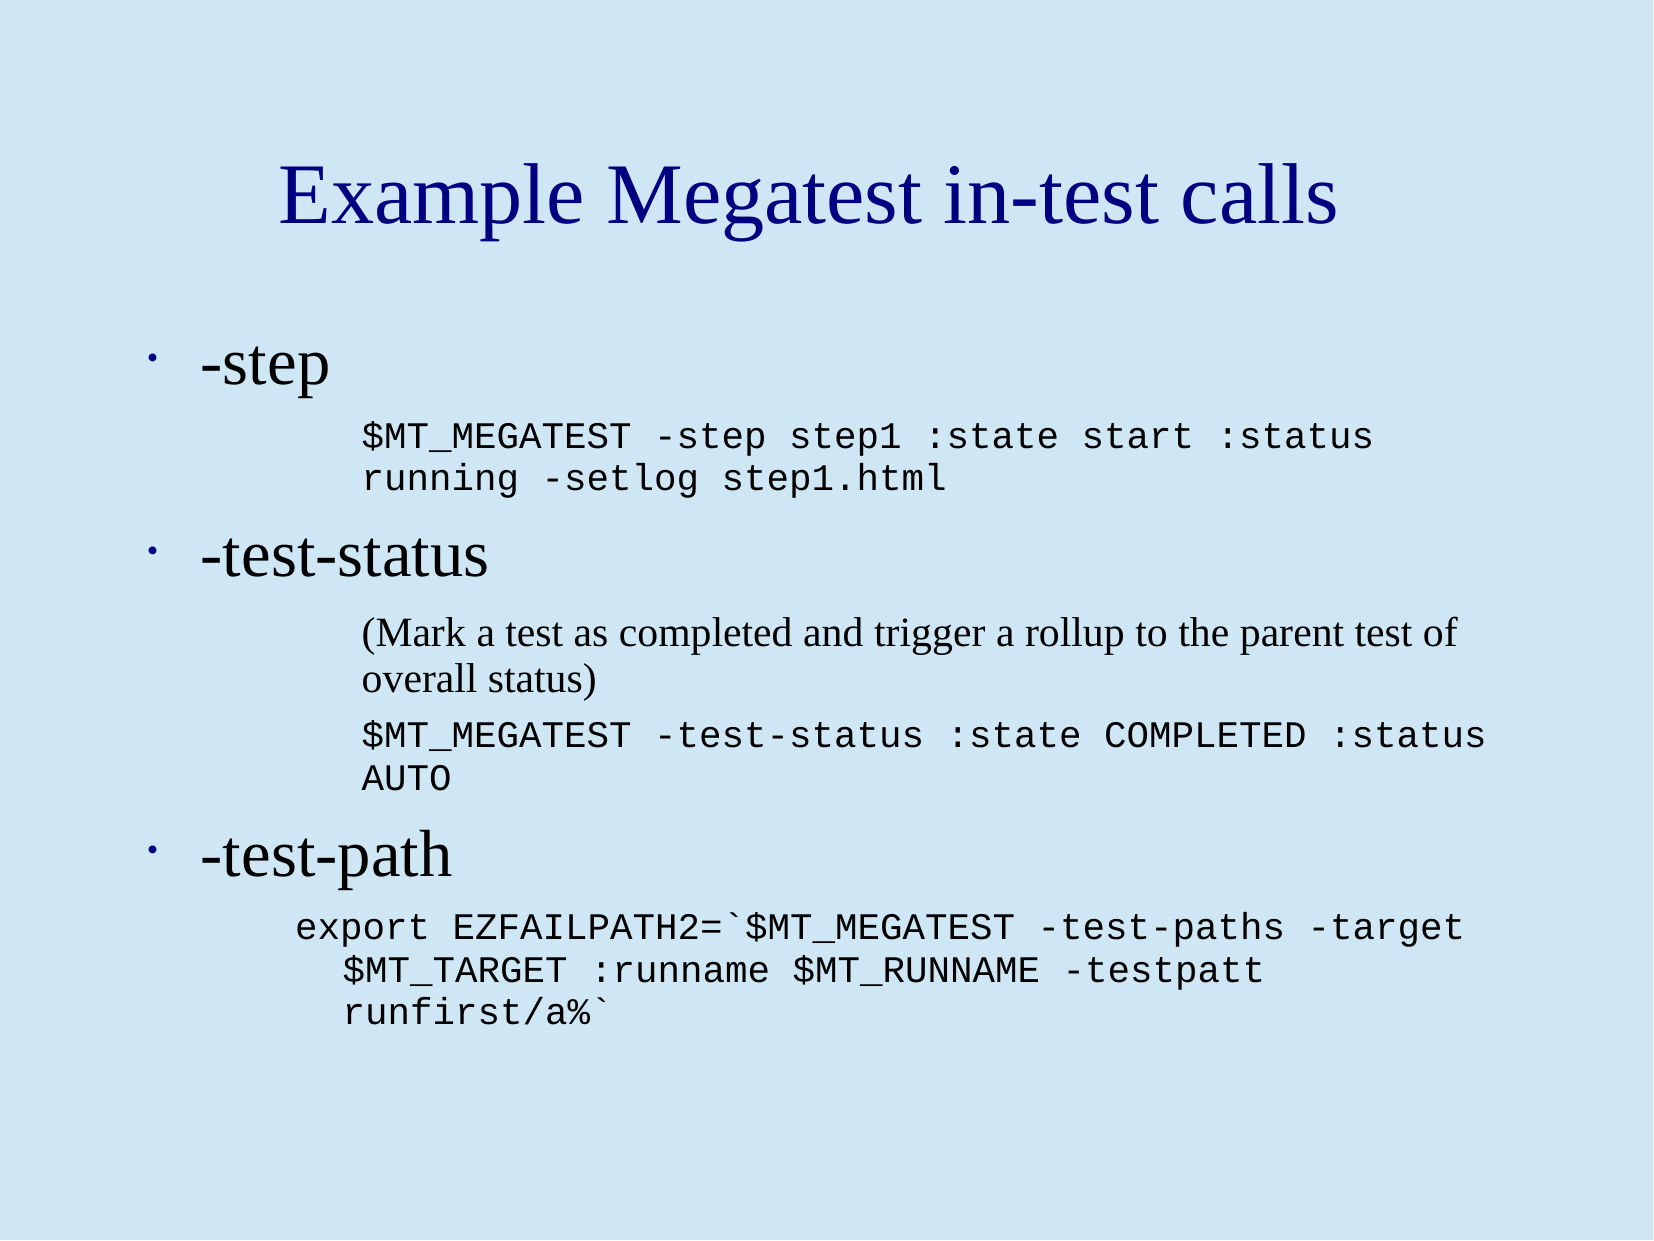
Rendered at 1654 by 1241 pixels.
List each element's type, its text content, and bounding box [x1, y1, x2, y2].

title Example Megatest in-test calls [82, 90, 1536, 298]
list -step $MT_MEGATEST -step step1 :state start :status running -setlog step1.html -test-status (Mark a test as completed and trigger a rollup to the parent test of overall status) $MT_MEGATEST -test-status :state COMPLETED :status AUTO -test-path export EZFAILPATH2=`$MT_MEGATEST -test-paths -target $MT_TARGET :runname $MT_RUNNAME -testpatt runfirst/a%` [129, 324, 1489, 1045]
